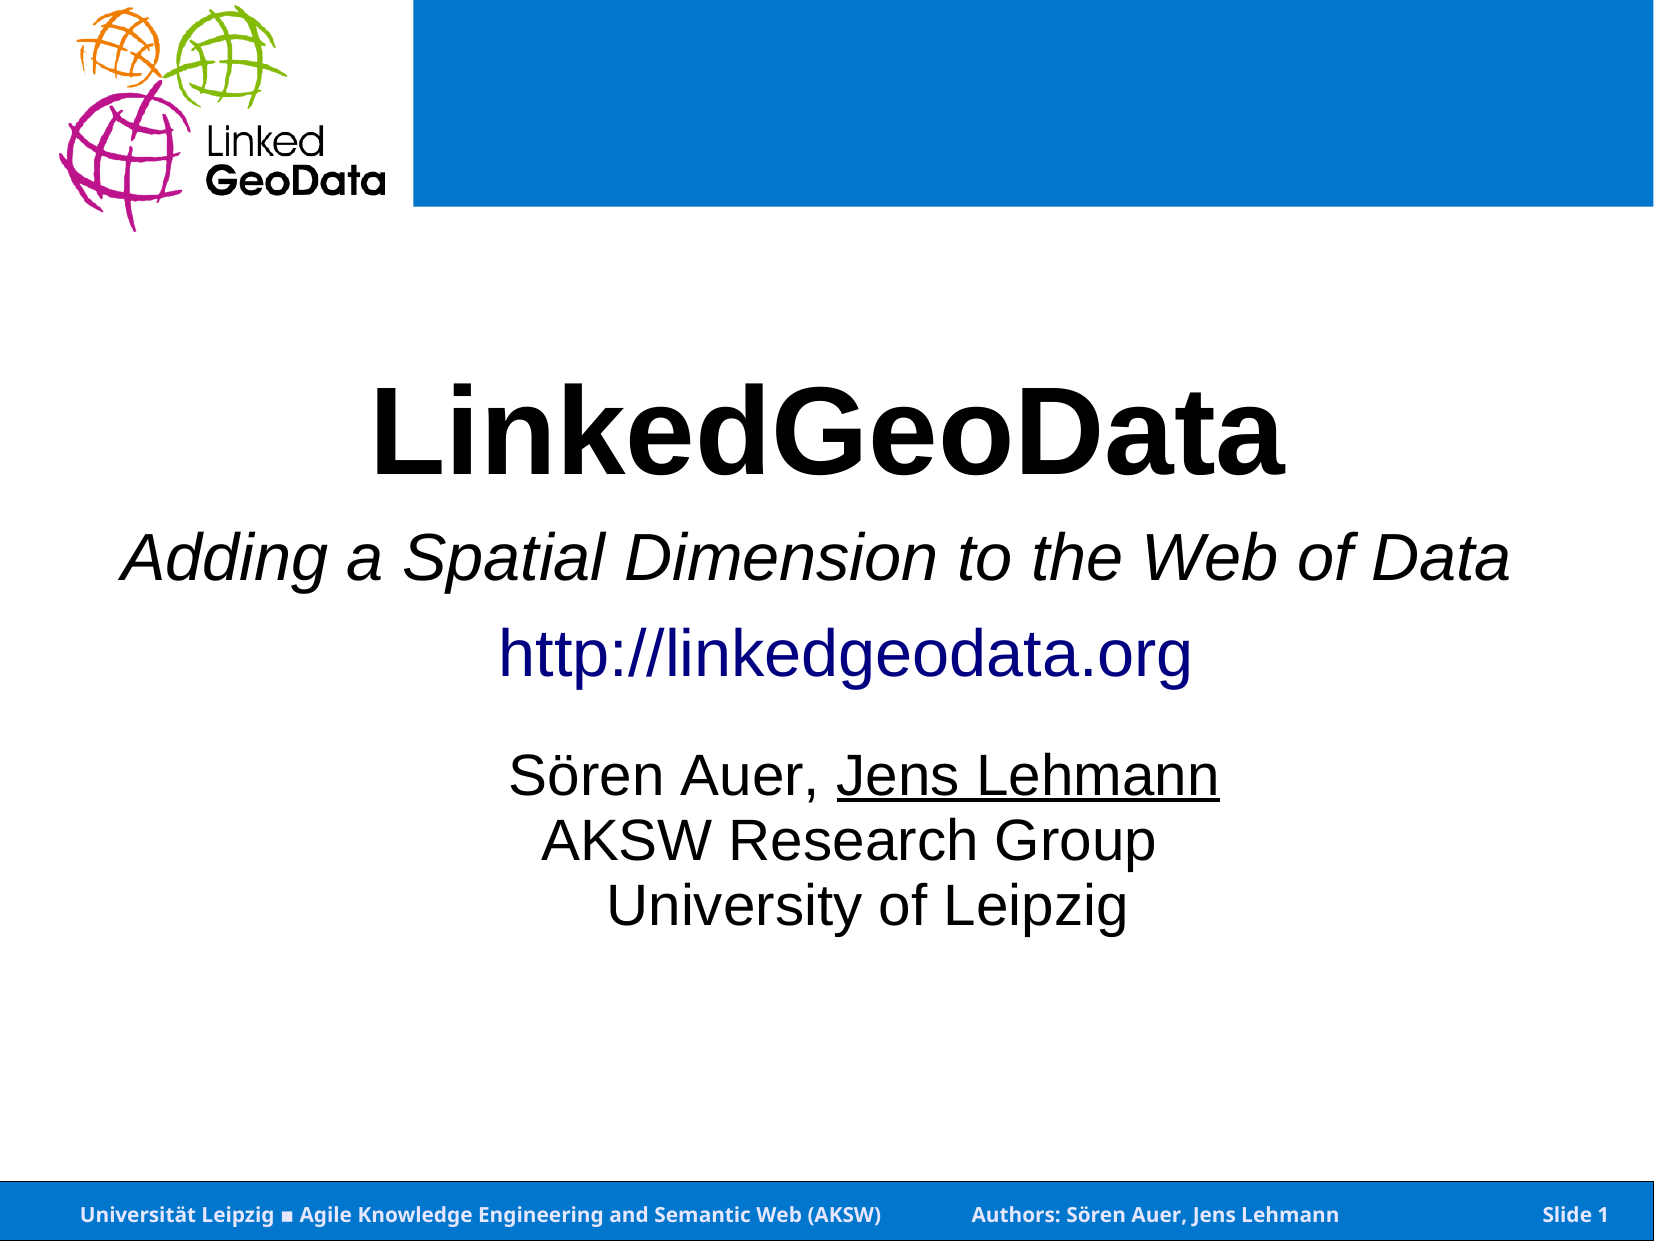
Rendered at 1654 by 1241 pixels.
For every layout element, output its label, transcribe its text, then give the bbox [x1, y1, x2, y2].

text_box http://linkedgeodata.org [484, 608, 1213, 698]
picture [59, 5, 385, 232]
text_box Adding a Spatial Dimension to the Web of Data [106, 512, 1533, 603]
text_box LinkedGeoData [354, 354, 1301, 509]
text_box Sören Auer, Jens Lehmann AKSW Research Group University of Leipzig [494, 735, 1235, 945]
